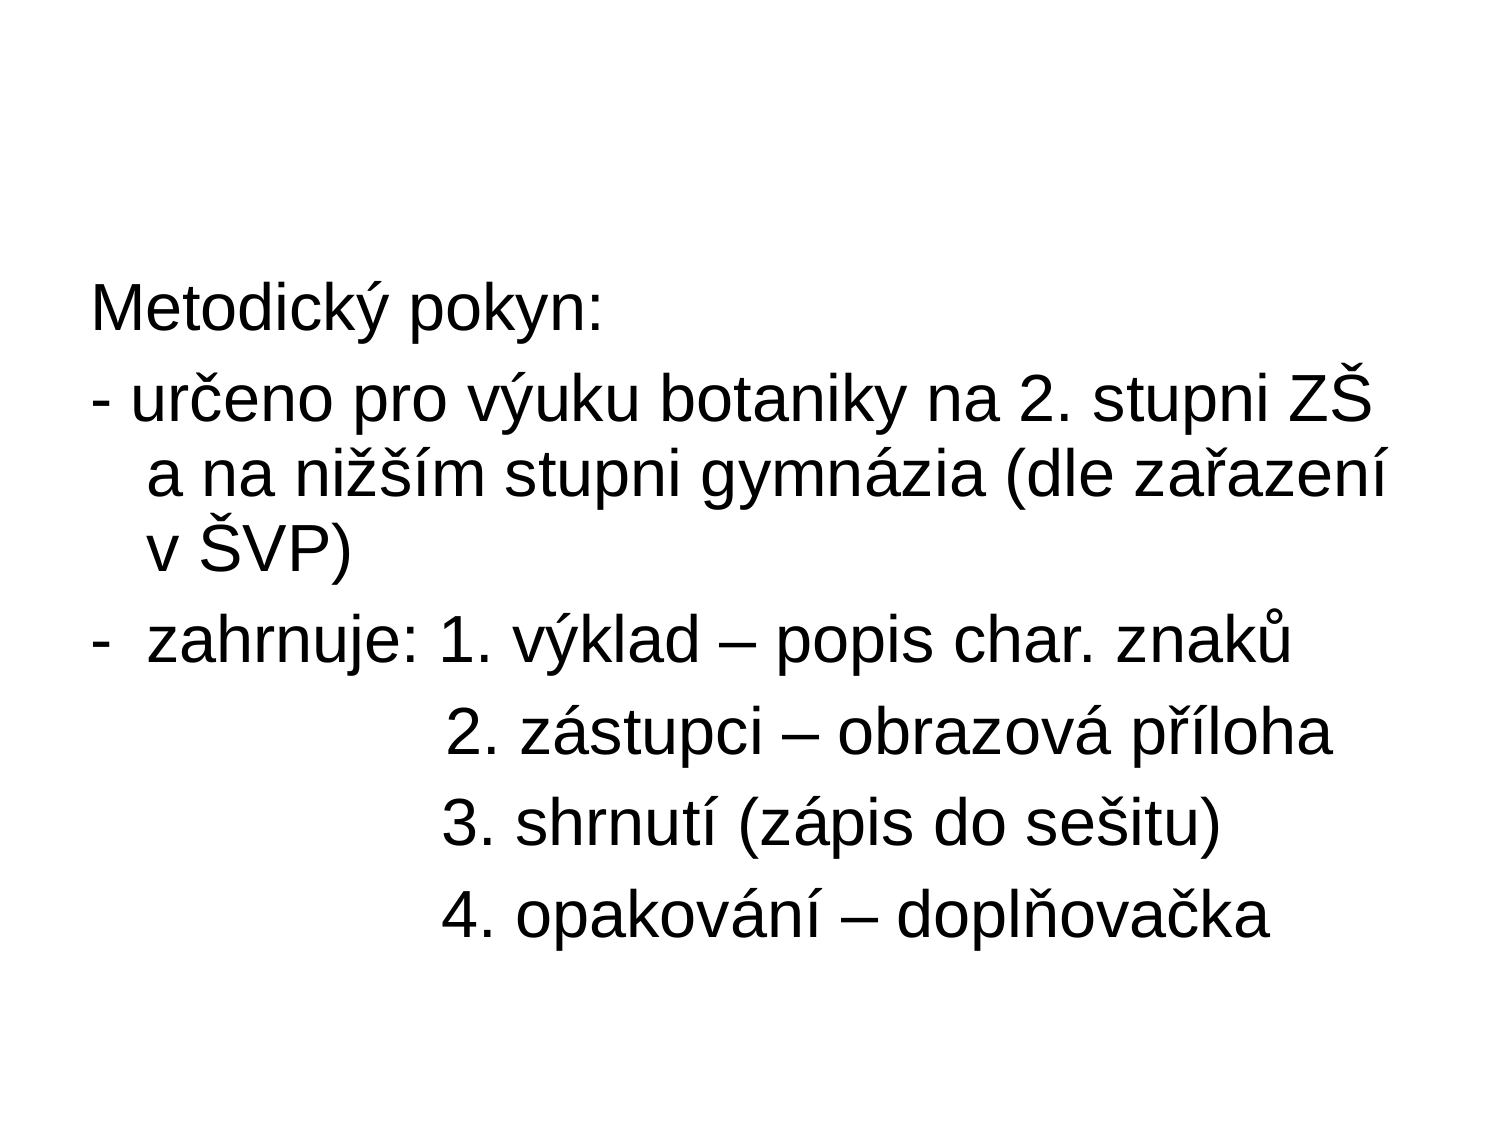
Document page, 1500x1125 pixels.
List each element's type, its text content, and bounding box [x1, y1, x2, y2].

list Metodický pokyn: - určeno pro výuku botaniky na 2. stupni ZŠ a na nižším stupni gymnázia (dle zařazení v ŠVP) zahrnuje: 1. výklad – popis char. znaků 2. zástupci – obrazová příloha 3. shrnutí (zápis do sešitu) 4. opakování – doplňovačka [75, 262, 1426, 1006]
